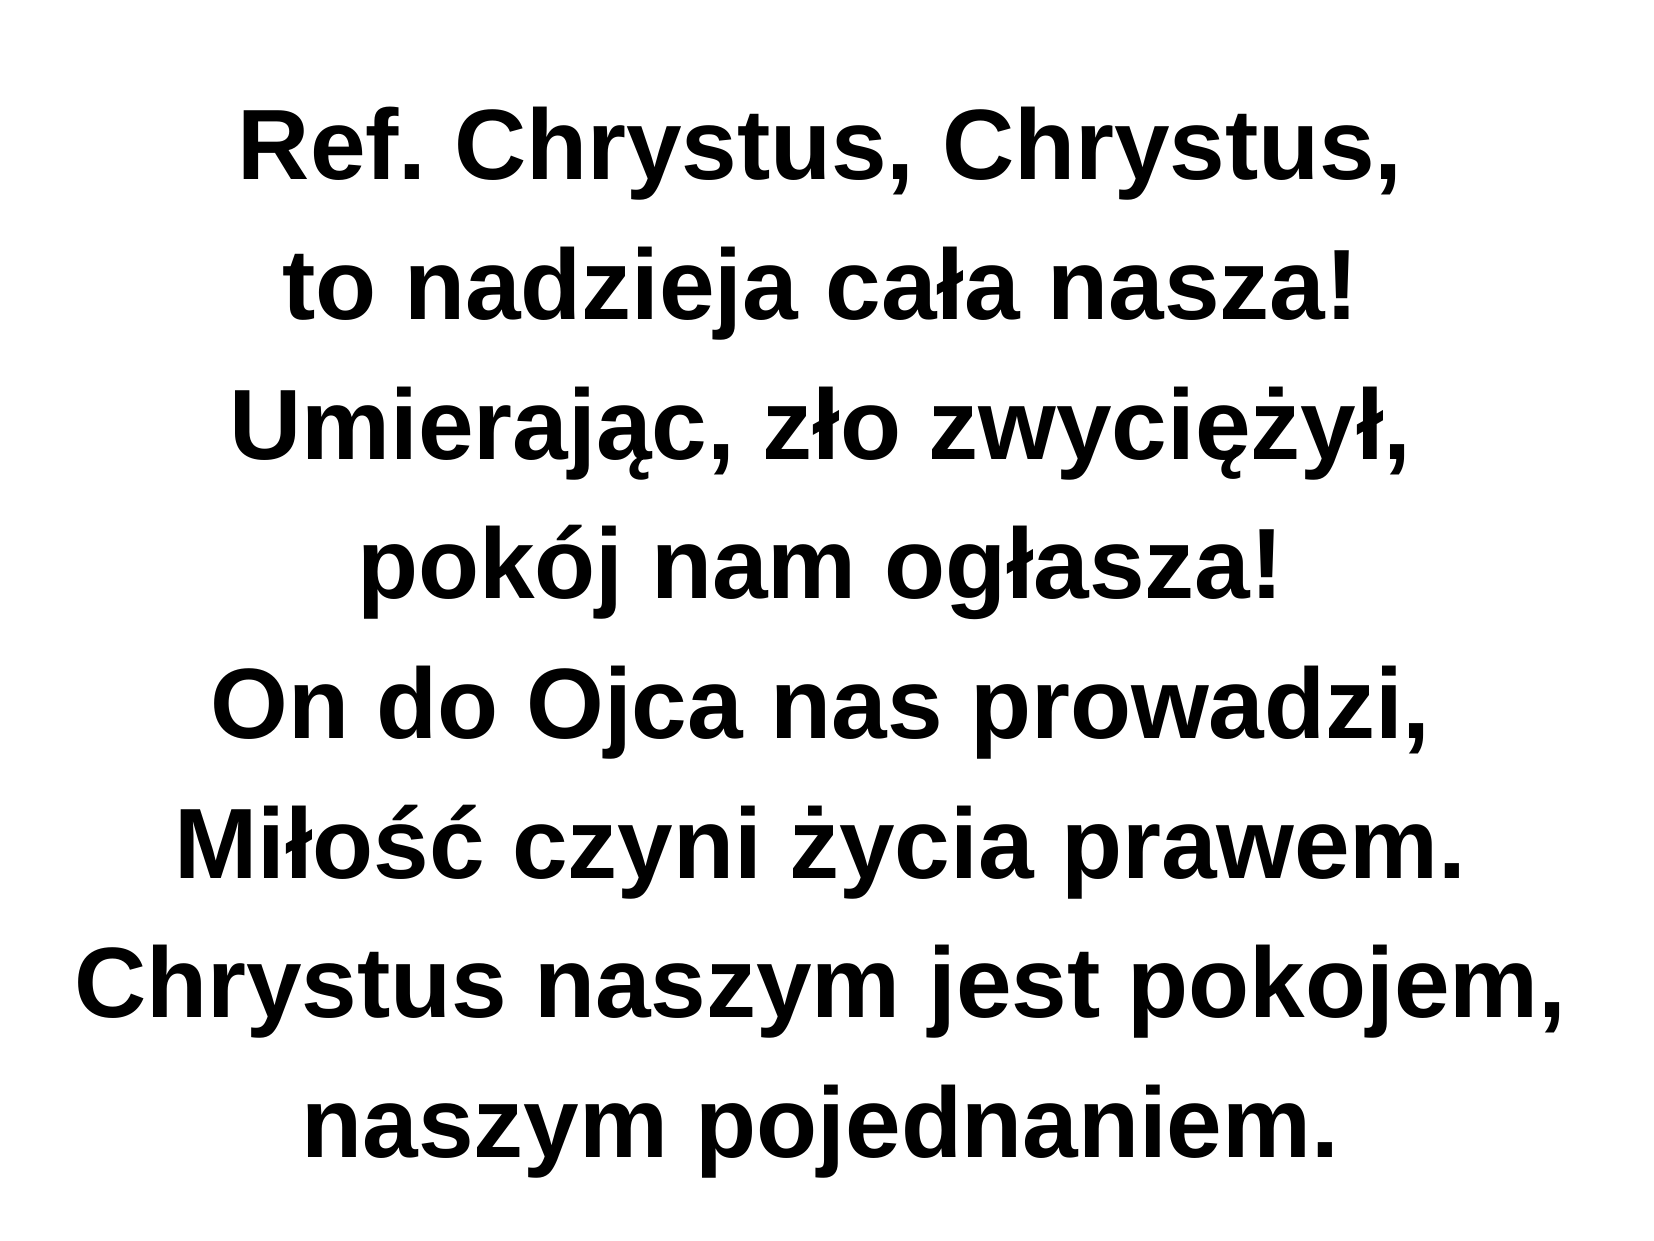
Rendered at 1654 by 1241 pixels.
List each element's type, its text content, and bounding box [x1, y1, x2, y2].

subtitle Ref. Chrystus, Chrystus, to nadzieja cała nasza! Umierając, zło zwyciężył, pokój nam ogłasza! On do Ojca nas prowadzi, Miłość czyni życia prawem. Chrystus naszym jest pokojem, naszym pojednaniem. [0, 0, 1642, 1241]
